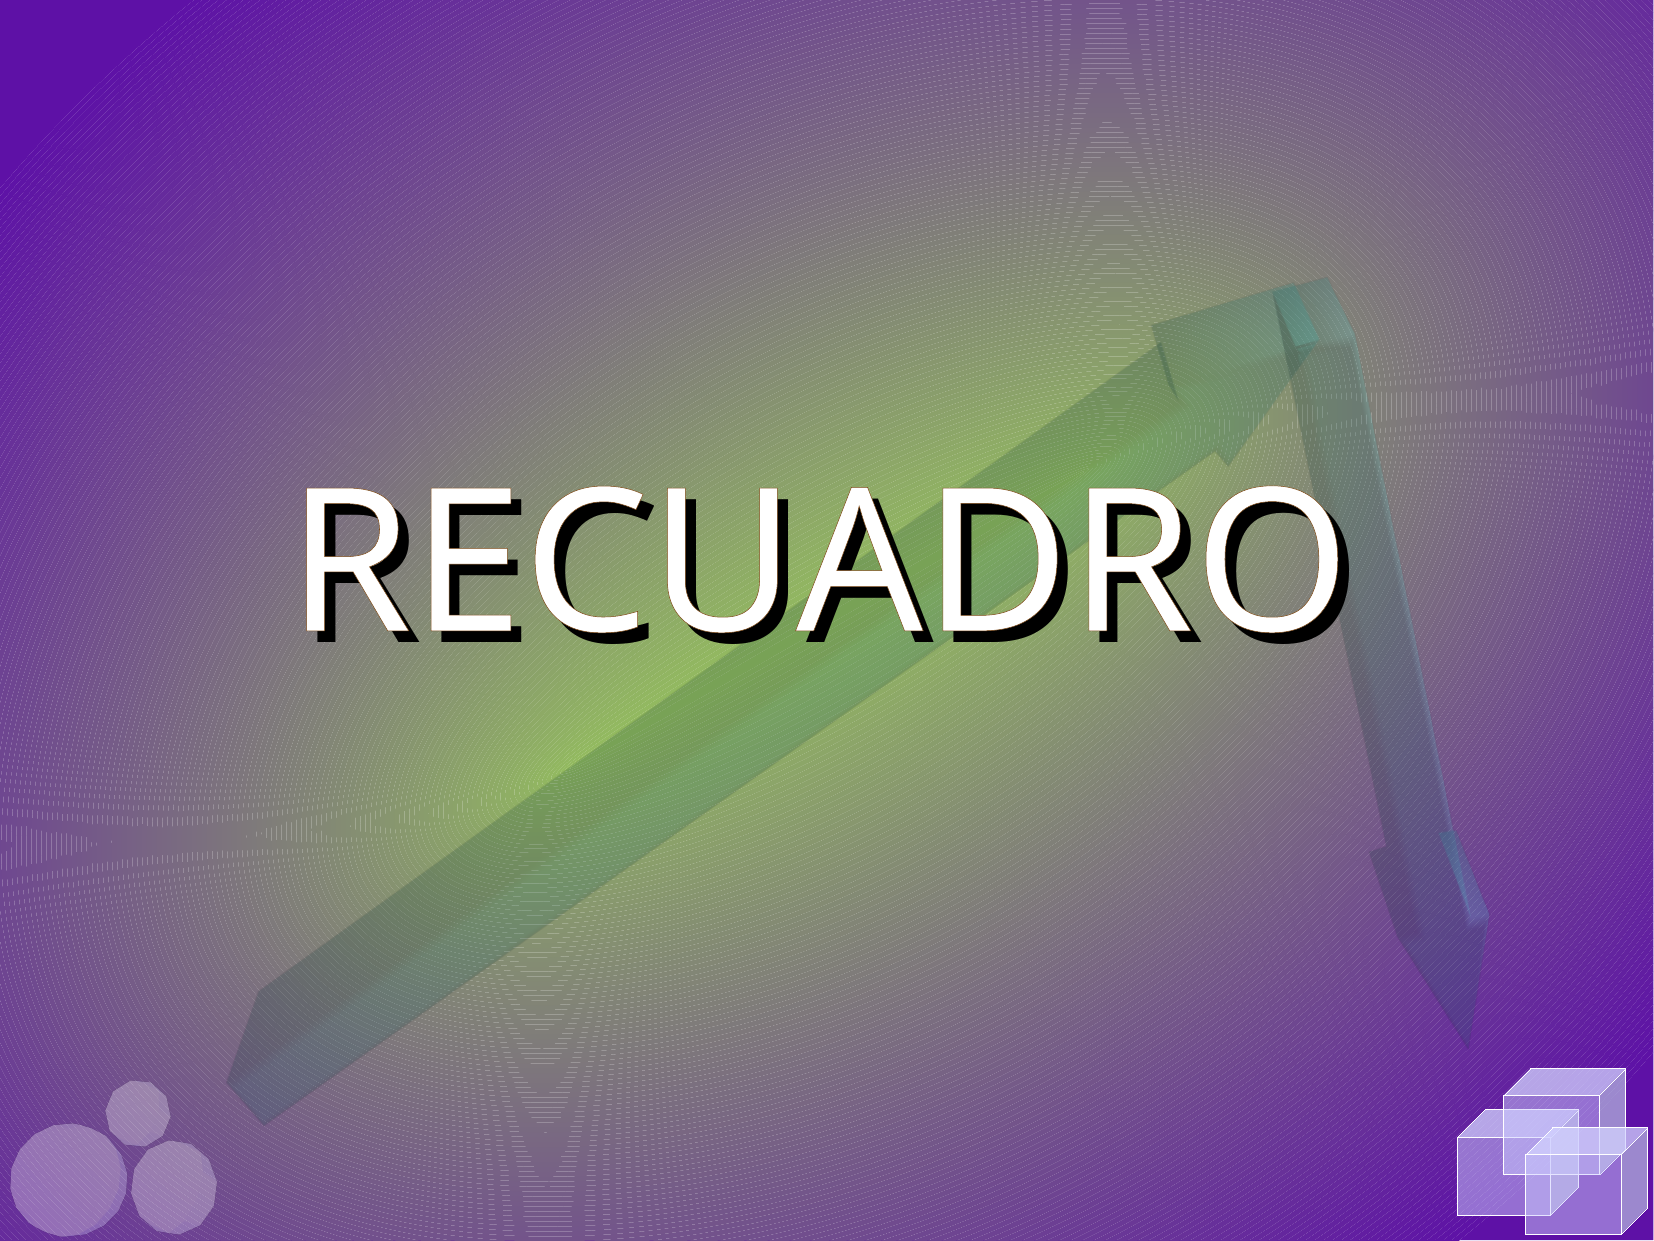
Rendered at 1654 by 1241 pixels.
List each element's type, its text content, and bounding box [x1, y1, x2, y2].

text_box RECUADRO [168, 409, 1469, 707]
